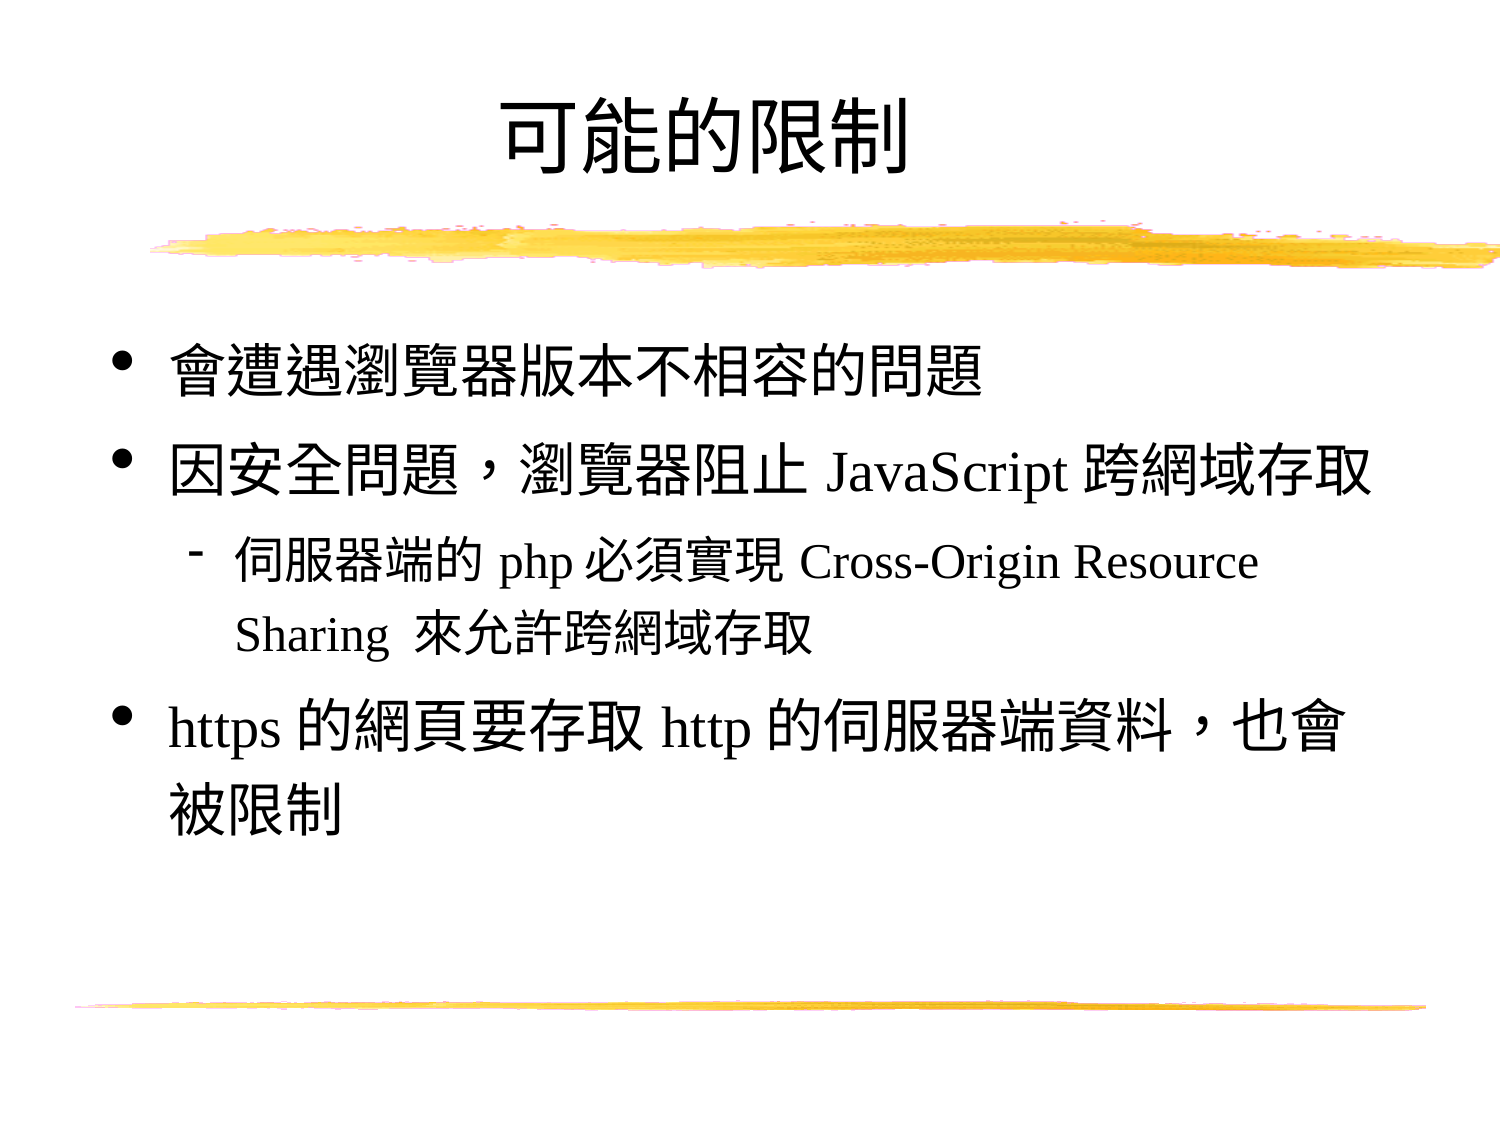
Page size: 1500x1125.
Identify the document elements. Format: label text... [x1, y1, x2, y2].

picture [75, 999, 112, 1013]
picture [1388, 999, 1426, 1013]
title 可能的限制 [66, 37, 1342, 225]
picture [150, 215, 1500, 279]
list 會遭遇瀏覽器版本不相容的問題 因安全問題，瀏覽器阻止JavaScript跨網域存取 伺服器端的php必須實現Cross-Origin Resource Sharing 來允許跨網域存取 https的網頁要存取http的伺服器端資料，也會被限制 [112, 324, 1388, 1068]
